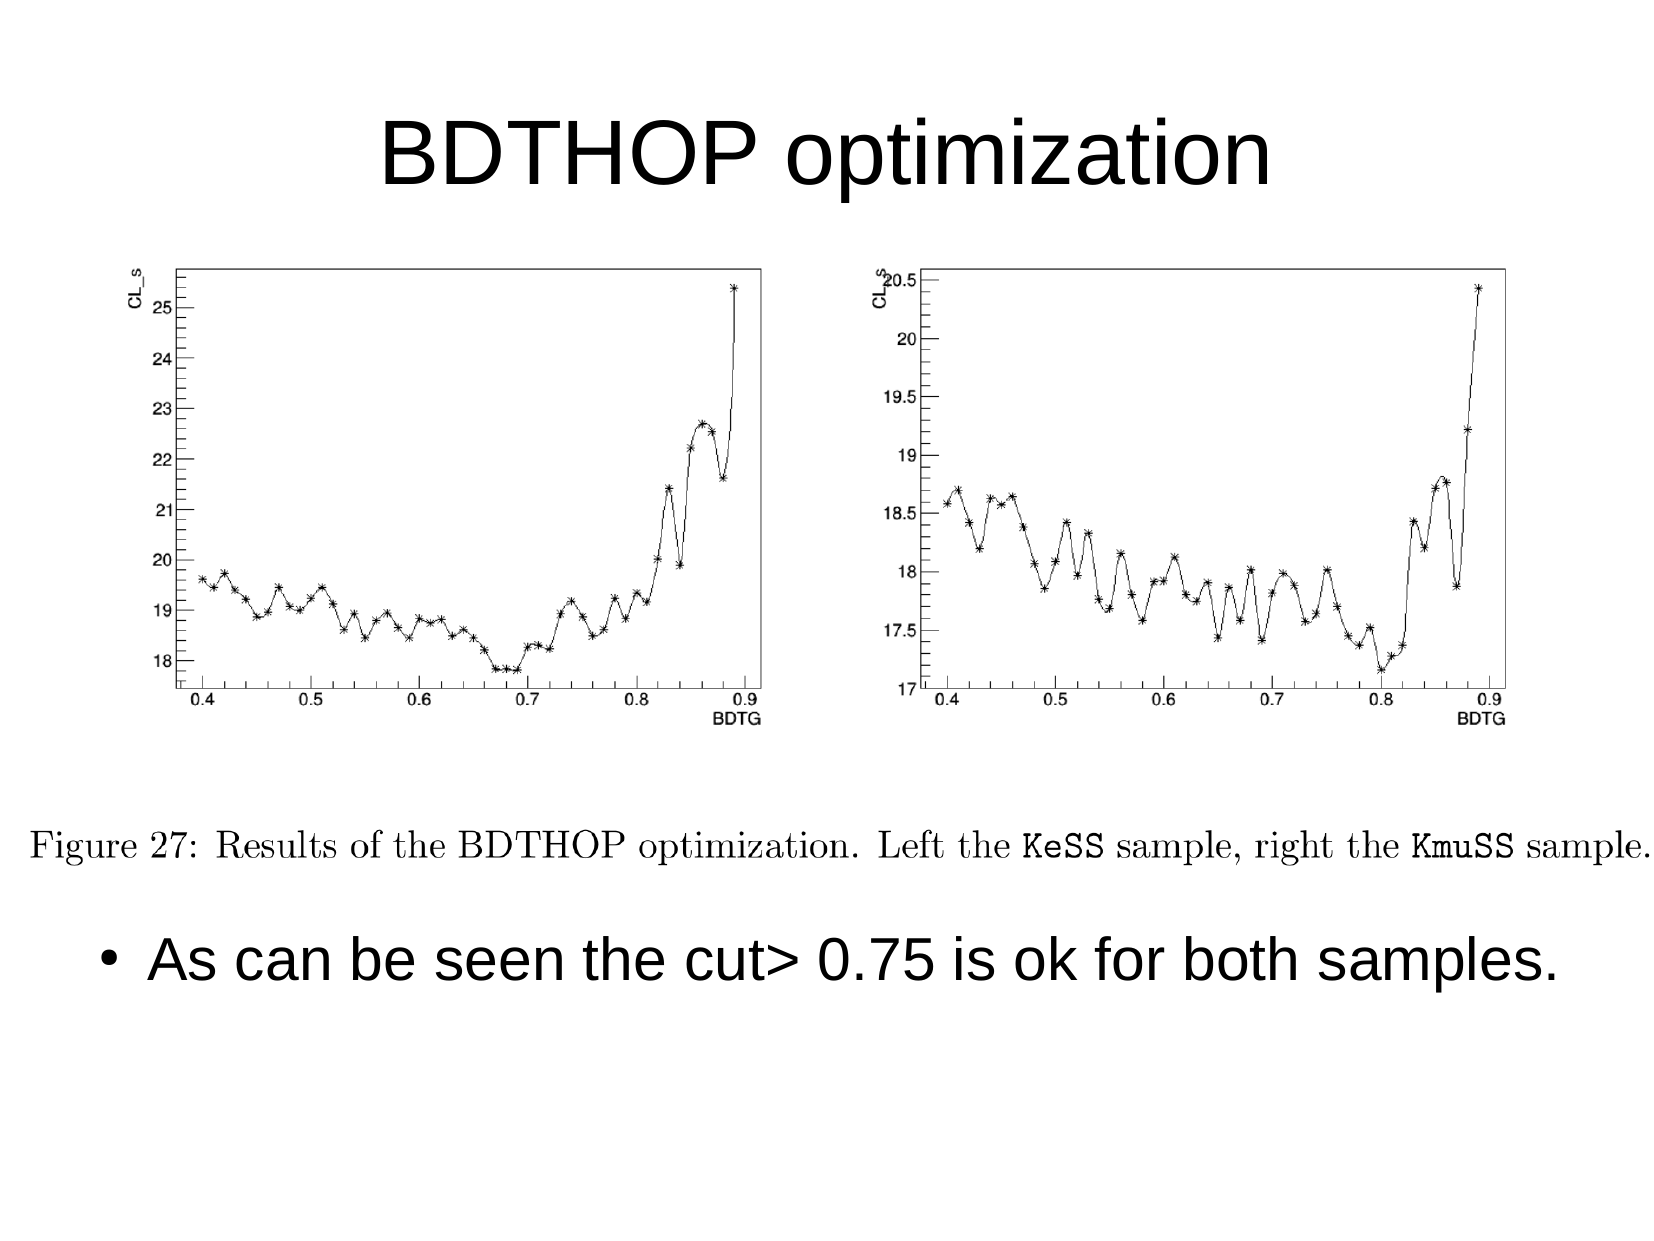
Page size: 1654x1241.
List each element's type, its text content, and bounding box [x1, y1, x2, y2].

list As can be seen the cut> 0.75 is ok for both samples. [82, 871, 1571, 1010]
title BDTHOP optimization [82, 49, 1571, 230]
picture [4, 230, 1654, 871]
